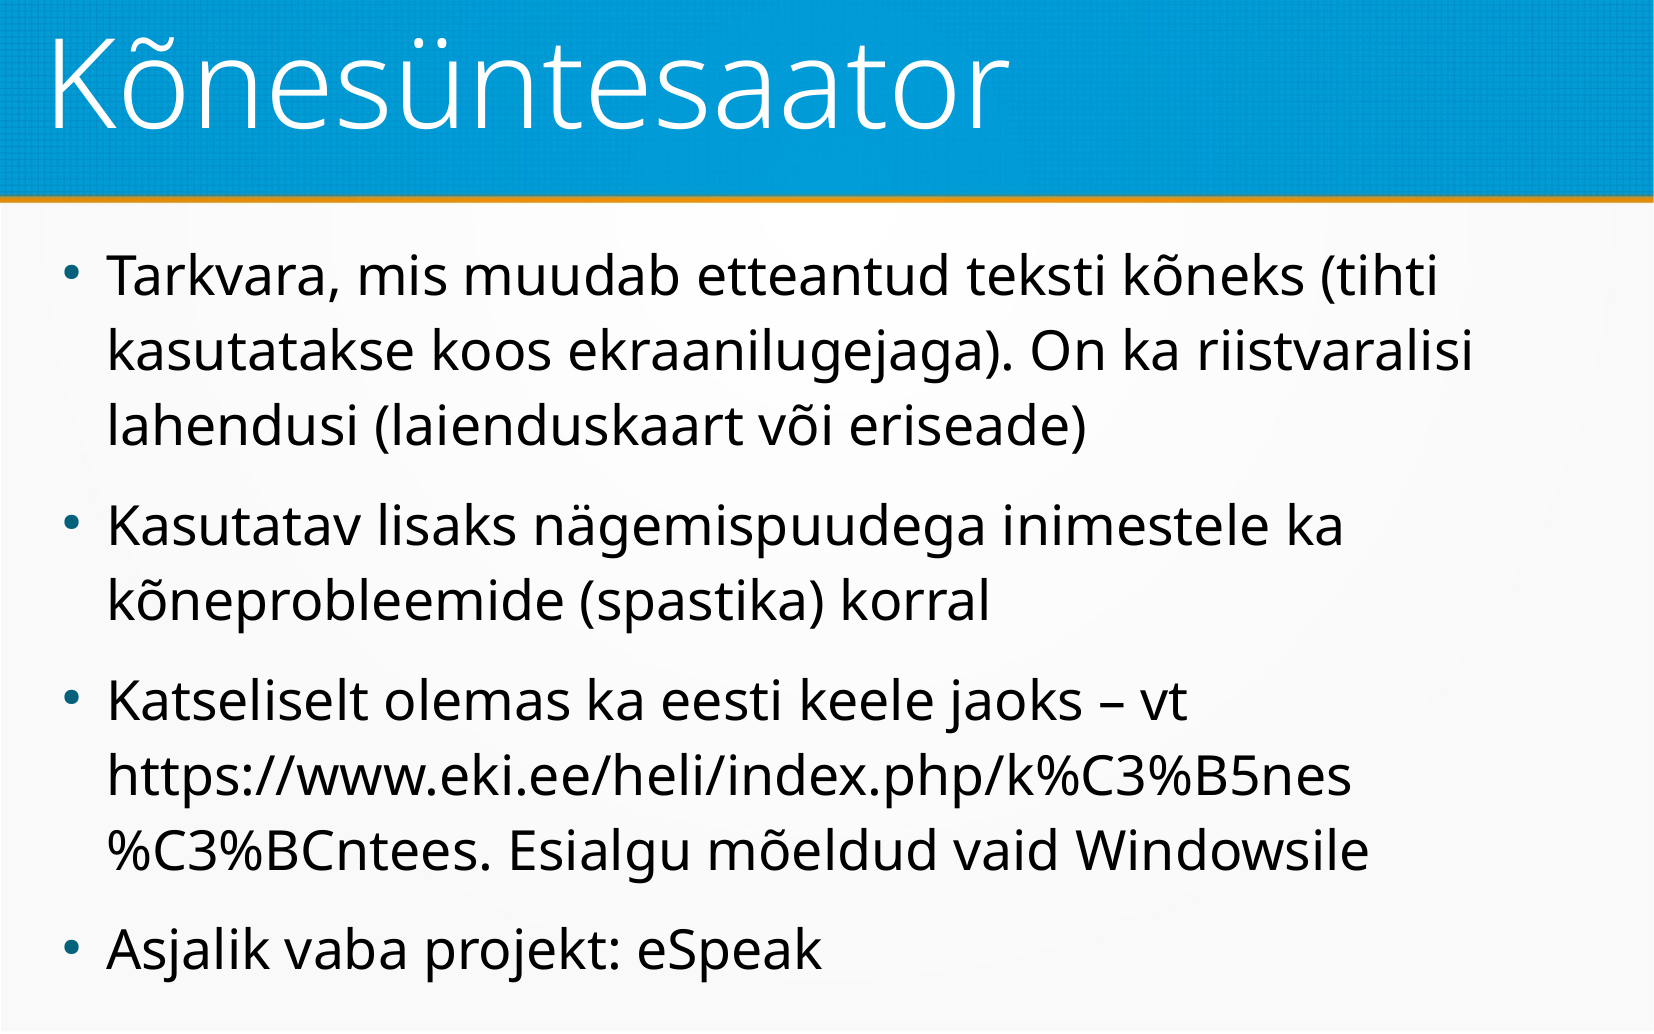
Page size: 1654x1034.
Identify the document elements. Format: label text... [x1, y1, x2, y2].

title Kõnesüntesaator [43, 0, 1619, 166]
list Tarkvara, mis muudab etteantud teksti kõneks (tihti kasutatakse koos ekraanilugejaga). On ka riistvaralisi lahendusi (laienduskaart või eriseade) Kasutatav lisaks nägemispuudega inimestele ka kõneprobleemide (spastika) korral Katseliselt olemas ka eesti keele jaoks – vt https://www.eki.ee/heli/index.php/k%C3%B5nes%C3%BCntees. Esialgu mõeldud vaid Windowsile Asjalik vaba projekt: eSpeak [47, 236, 1607, 1002]
picture [0, 195, 1654, 1034]
